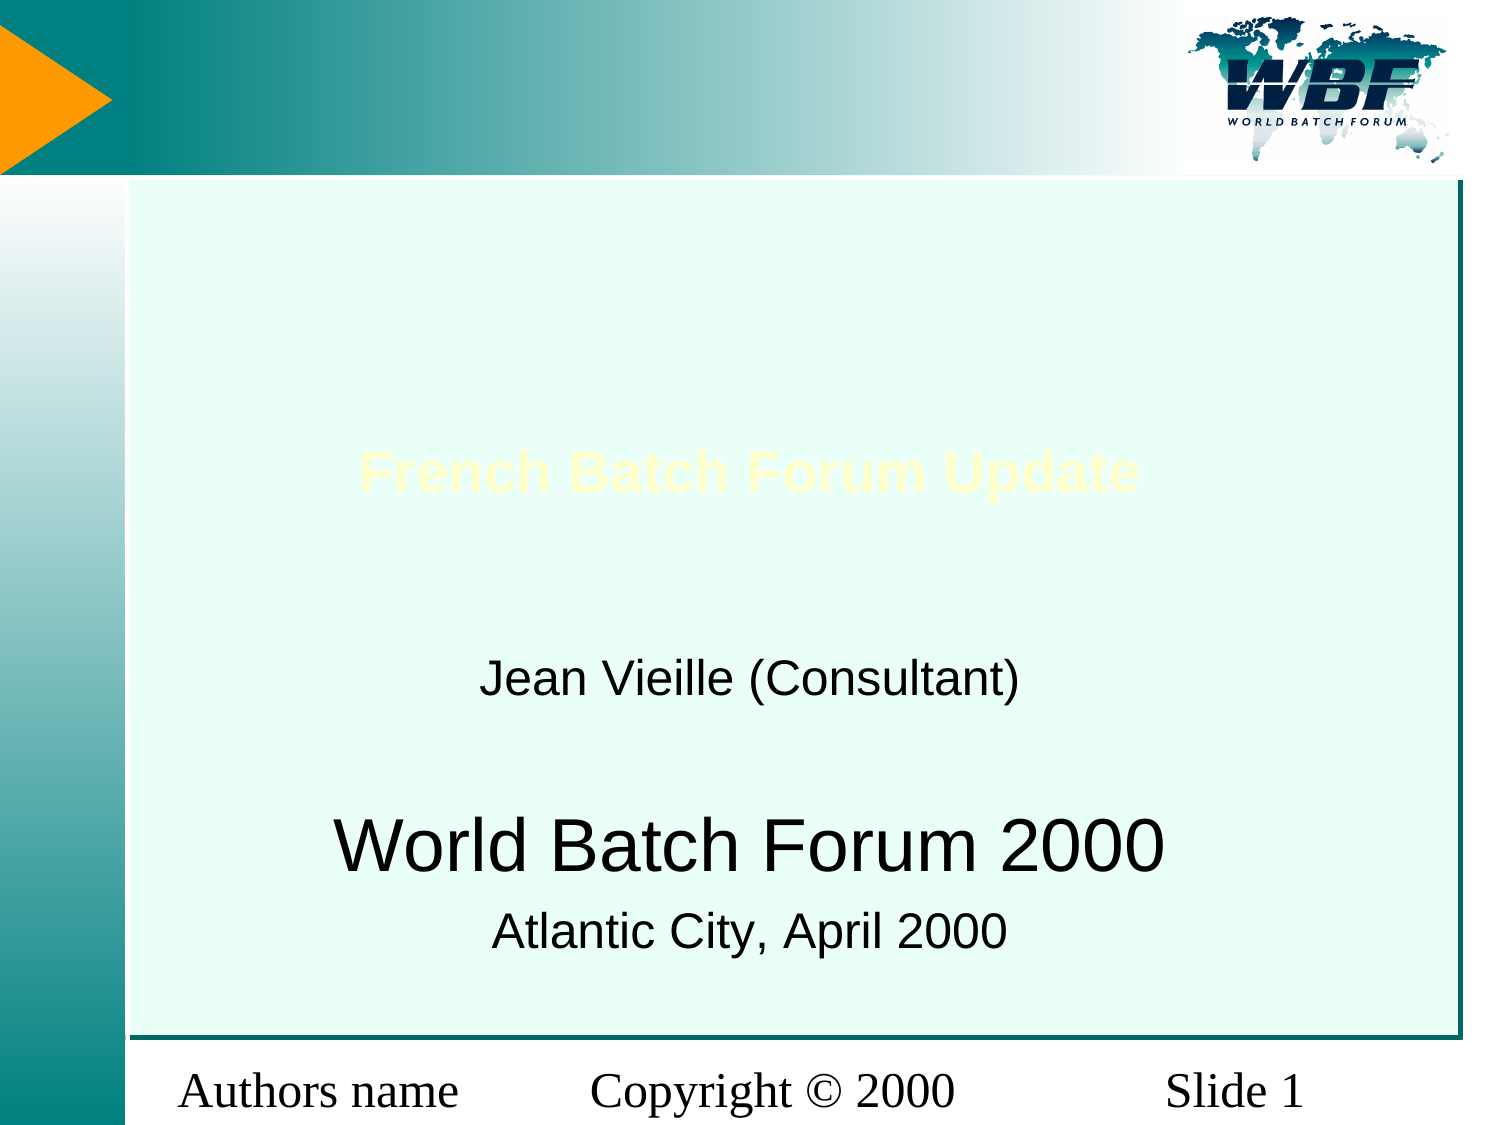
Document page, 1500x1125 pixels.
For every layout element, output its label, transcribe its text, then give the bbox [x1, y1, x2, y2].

subtitle Jean Vieille (Consultant) World Batch Forum 2000 Atlantic City, April 2000 [225, 637, 1276, 967]
title French Batch Forum Update [112, 374, 1388, 563]
